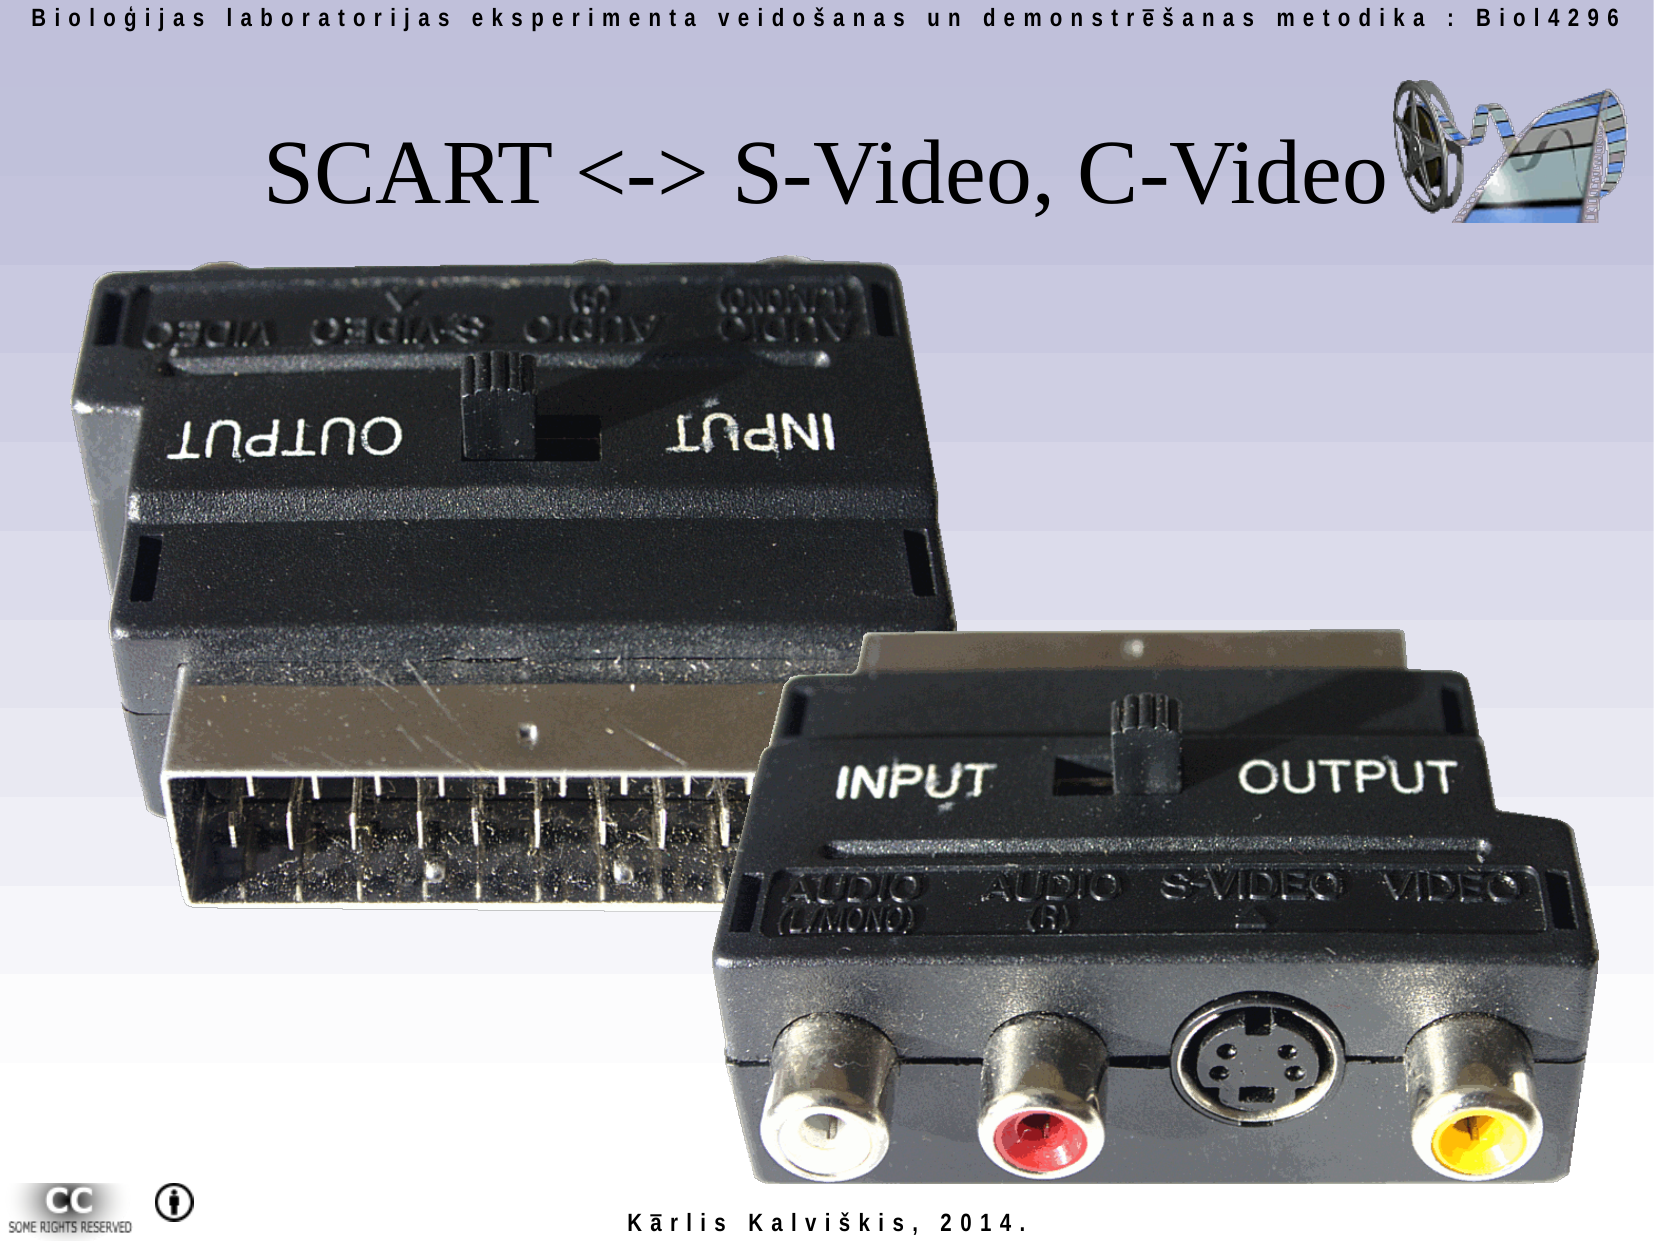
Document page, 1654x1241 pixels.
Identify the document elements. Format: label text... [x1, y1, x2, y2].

title SCART <-> S-Video, C-Video [29, 49, 1625, 296]
picture [0, 0, 1654, 1241]
